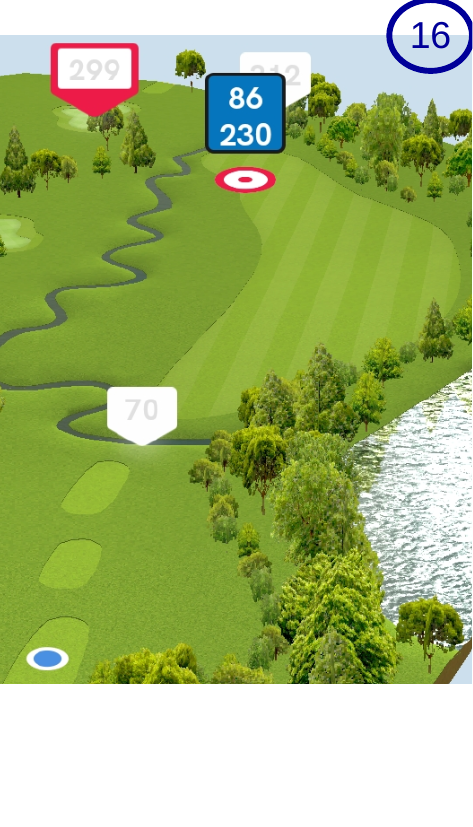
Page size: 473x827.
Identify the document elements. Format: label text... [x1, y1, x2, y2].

picture [0, 35, 472, 684]
text_box 16 [389, 0, 473, 71]
